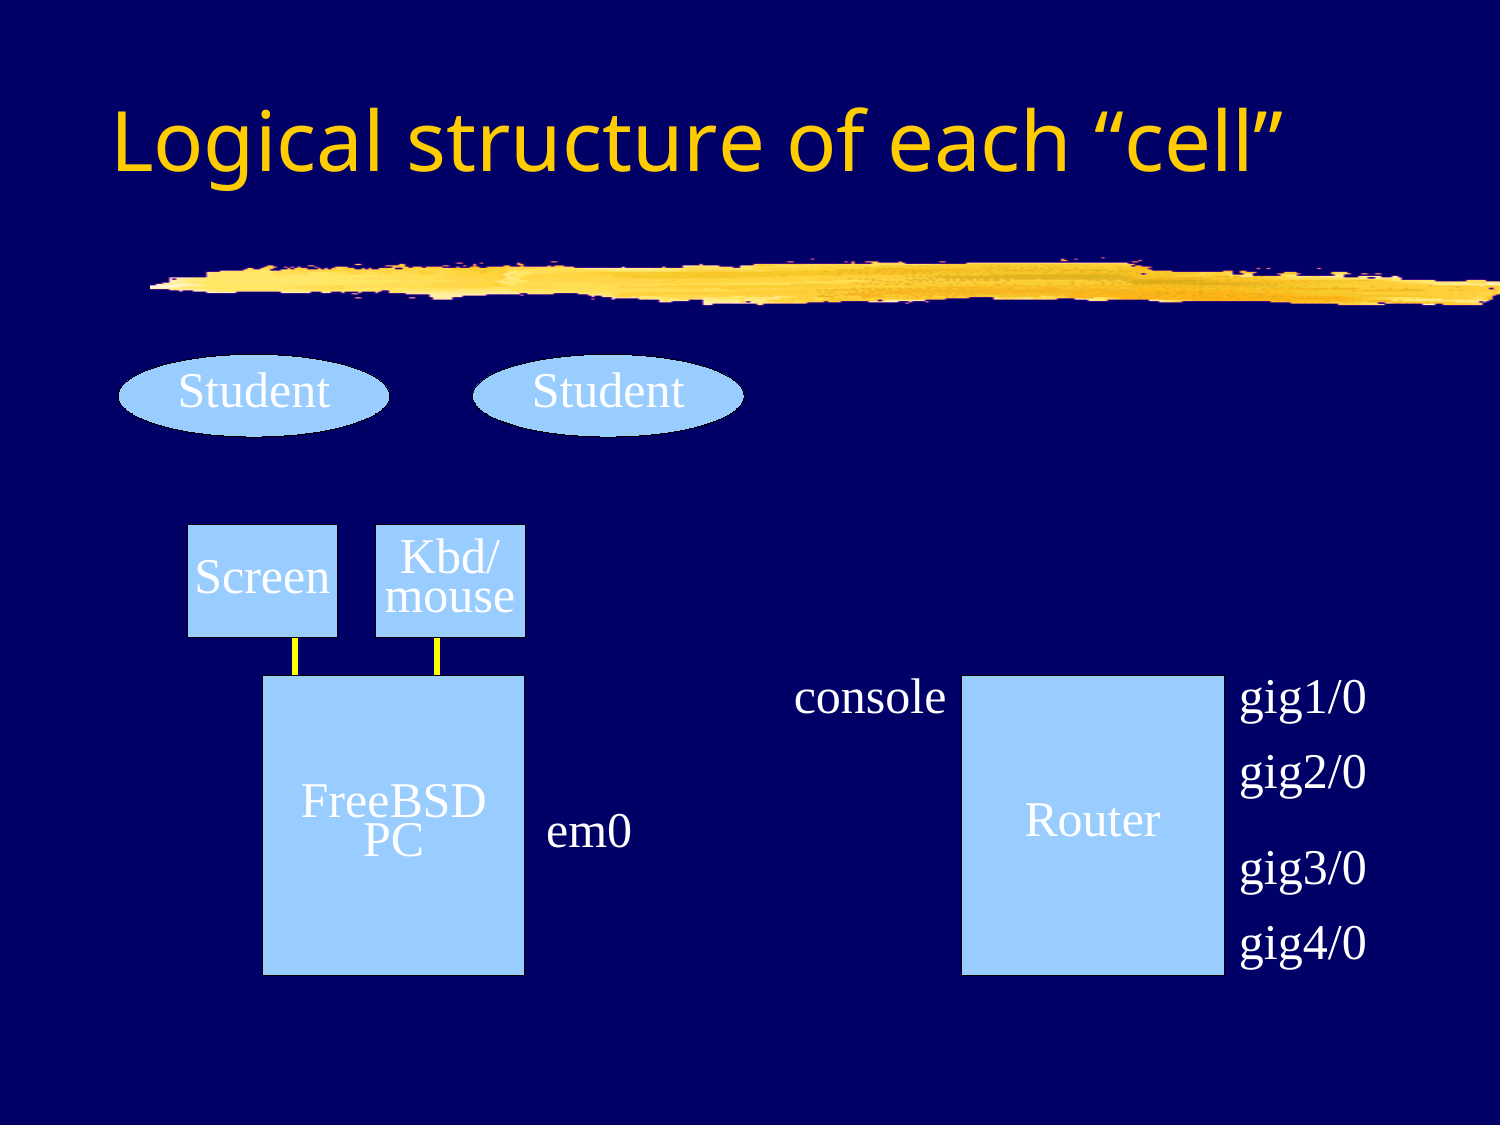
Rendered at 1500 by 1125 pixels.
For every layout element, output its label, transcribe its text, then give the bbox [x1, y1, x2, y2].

text_box console [778, 675, 962, 730]
title Logical structure of each “cell” [110, 49, 1390, 253]
text_box gig3/0 [1224, 845, 1382, 901]
text_box em0 [531, 808, 647, 863]
text_box Kbd/ mouse [375, 524, 526, 638]
text_box FreeBSD PC [262, 675, 525, 976]
text_box gig4/0 [1224, 920, 1382, 976]
text_box Router [961, 675, 1225, 976]
text_box gig2/0 [1224, 750, 1382, 805]
text_box Student [118, 354, 390, 438]
text_box gig1/0 [1224, 675, 1382, 730]
picture [150, 252, 1500, 316]
text_box Screen [187, 524, 338, 638]
text_box Student [472, 354, 745, 438]
